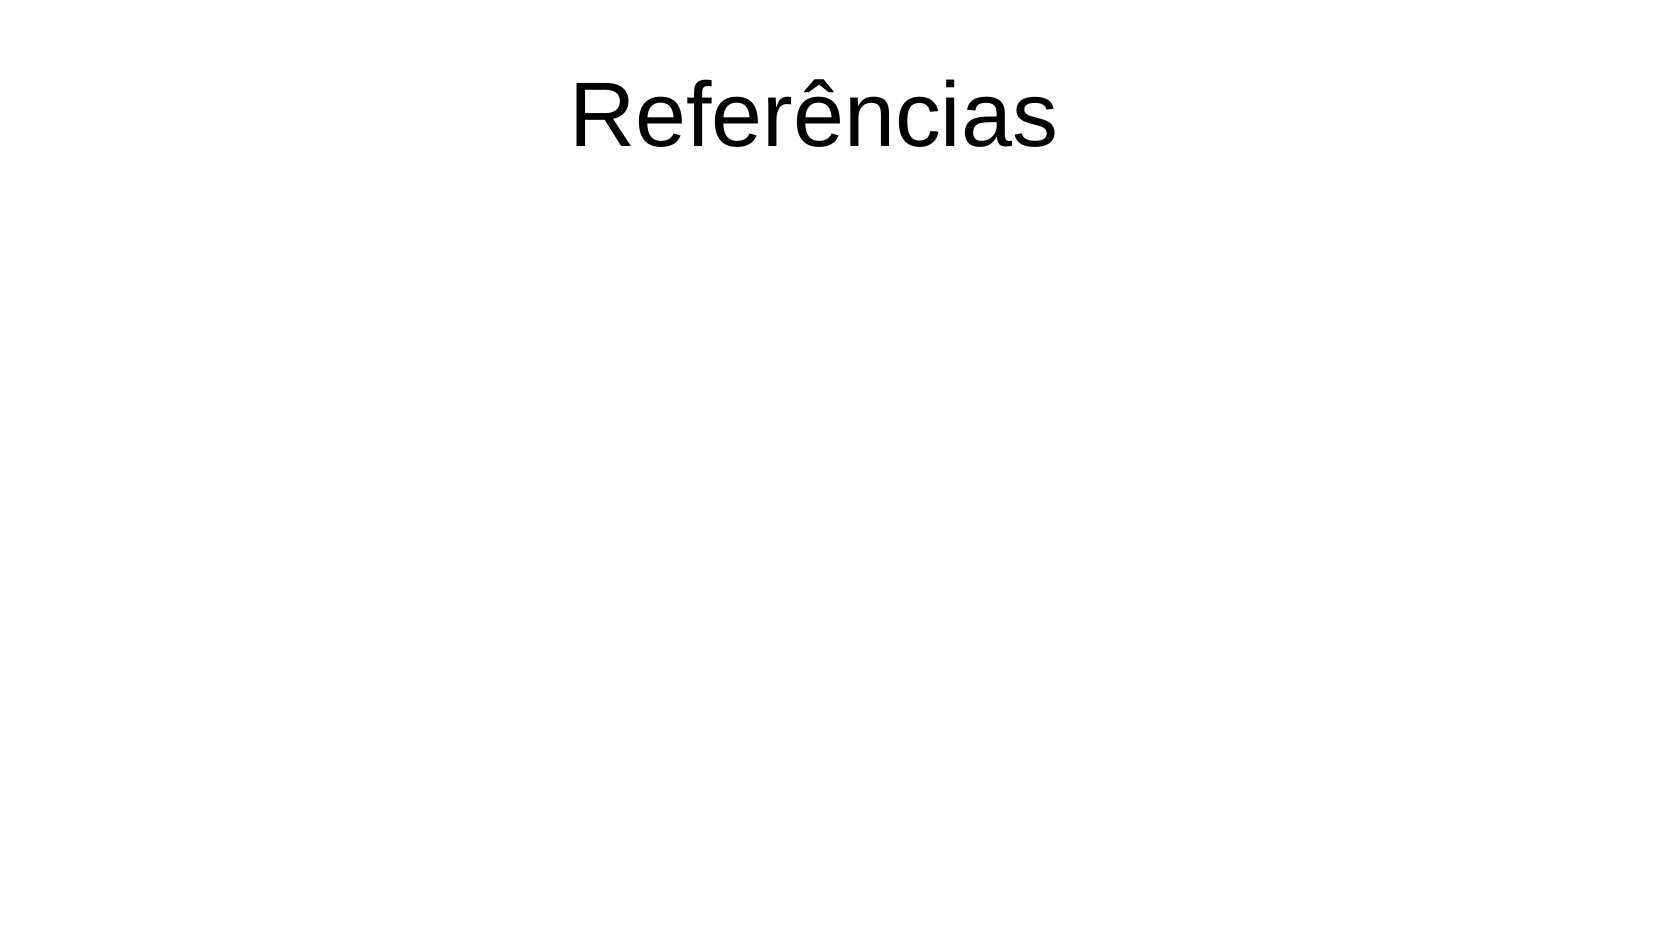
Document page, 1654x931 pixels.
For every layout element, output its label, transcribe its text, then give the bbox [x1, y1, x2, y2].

title Referências [82, 37, 1571, 193]
